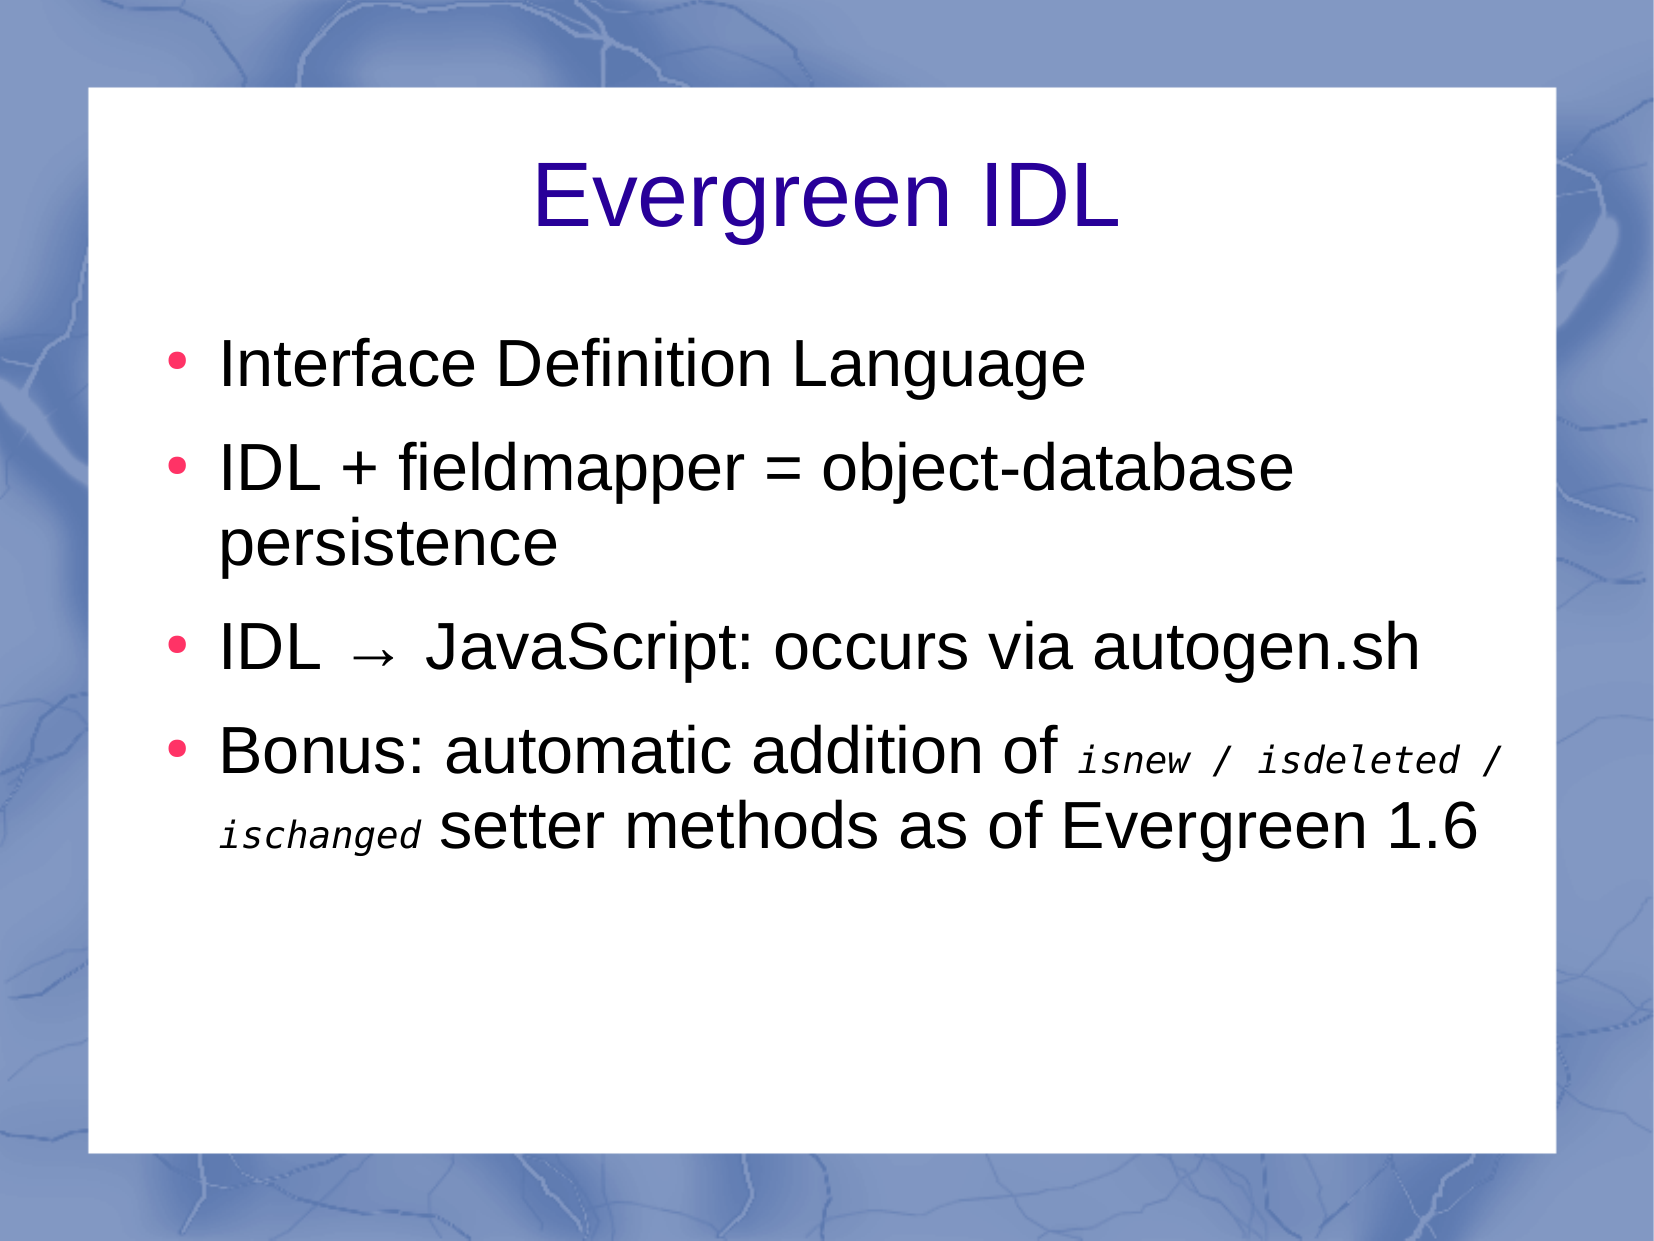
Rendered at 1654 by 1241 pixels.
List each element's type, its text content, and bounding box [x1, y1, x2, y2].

list Interface Definition Language IDL + fieldmapper = object-database persistence IDL → JavaScript: occurs via autogen.sh Bonus: automatic addition of isnew / isdeleted / ischanged setter methods as of Evergreen 1.6 [147, 325, 1506, 1145]
title Evergreen IDL [118, 90, 1536, 298]
picture [0, 0, 1654, 1241]
